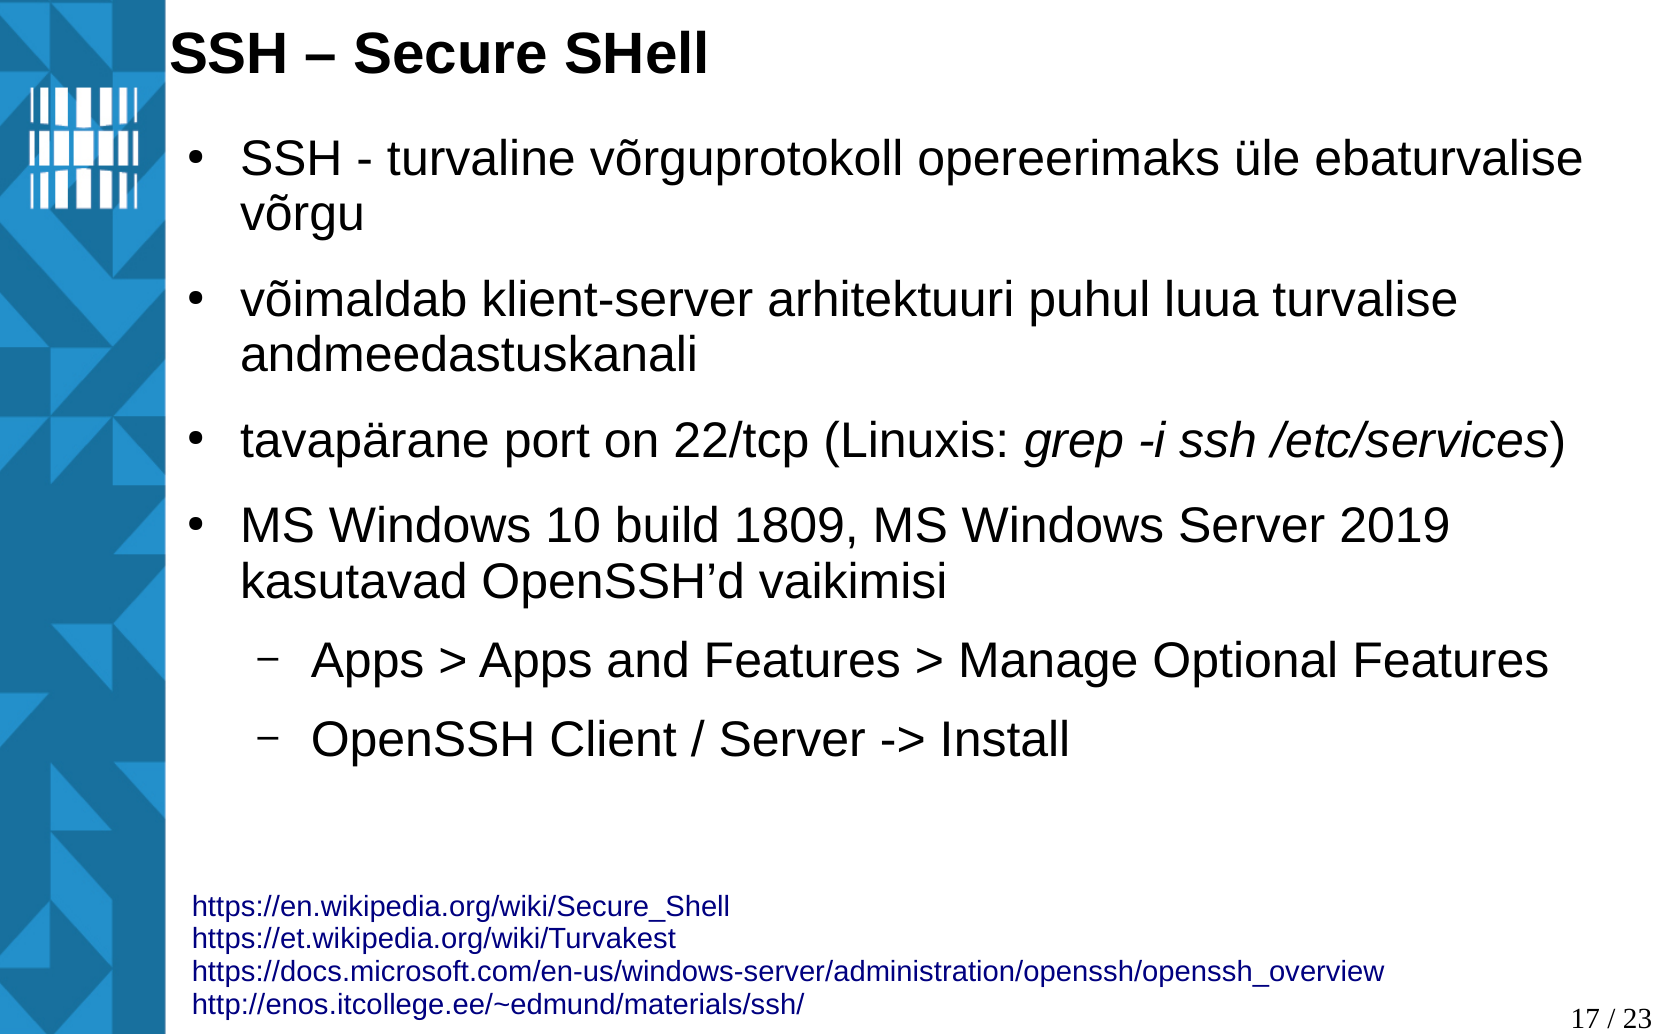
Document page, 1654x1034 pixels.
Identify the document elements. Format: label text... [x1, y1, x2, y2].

list SSH - turvaline võrguprotokoll opereerimaks üle ebaturvalise võrgu võimaldab klient-server arhitektuuri puhul luua turvalise andmeedastuskanali tavapärane port on 22/tcp (Linuxis: grep -i ssh /etc/services) MS Windows 10 build 1809, MS Windows Server 2019 kasutavad OpenSSH’d vaikimisi Apps > Apps and Features > Manage Optional Features OpenSSH Client / Server -> Install [169, 129, 1630, 851]
text_box https://en.wikipedia.org/wiki/Secure_Shell https://et.wikipedia.org/wiki/Turvakest https://docs.microsoft.com/en-us/windows-server/administration/openssh/openssh_overview http://enos.itcollege.ee/~edmund/materials/ssh/ [177, 882, 1512, 1029]
title SSH – Secure SHell [169, 11, 1571, 95]
